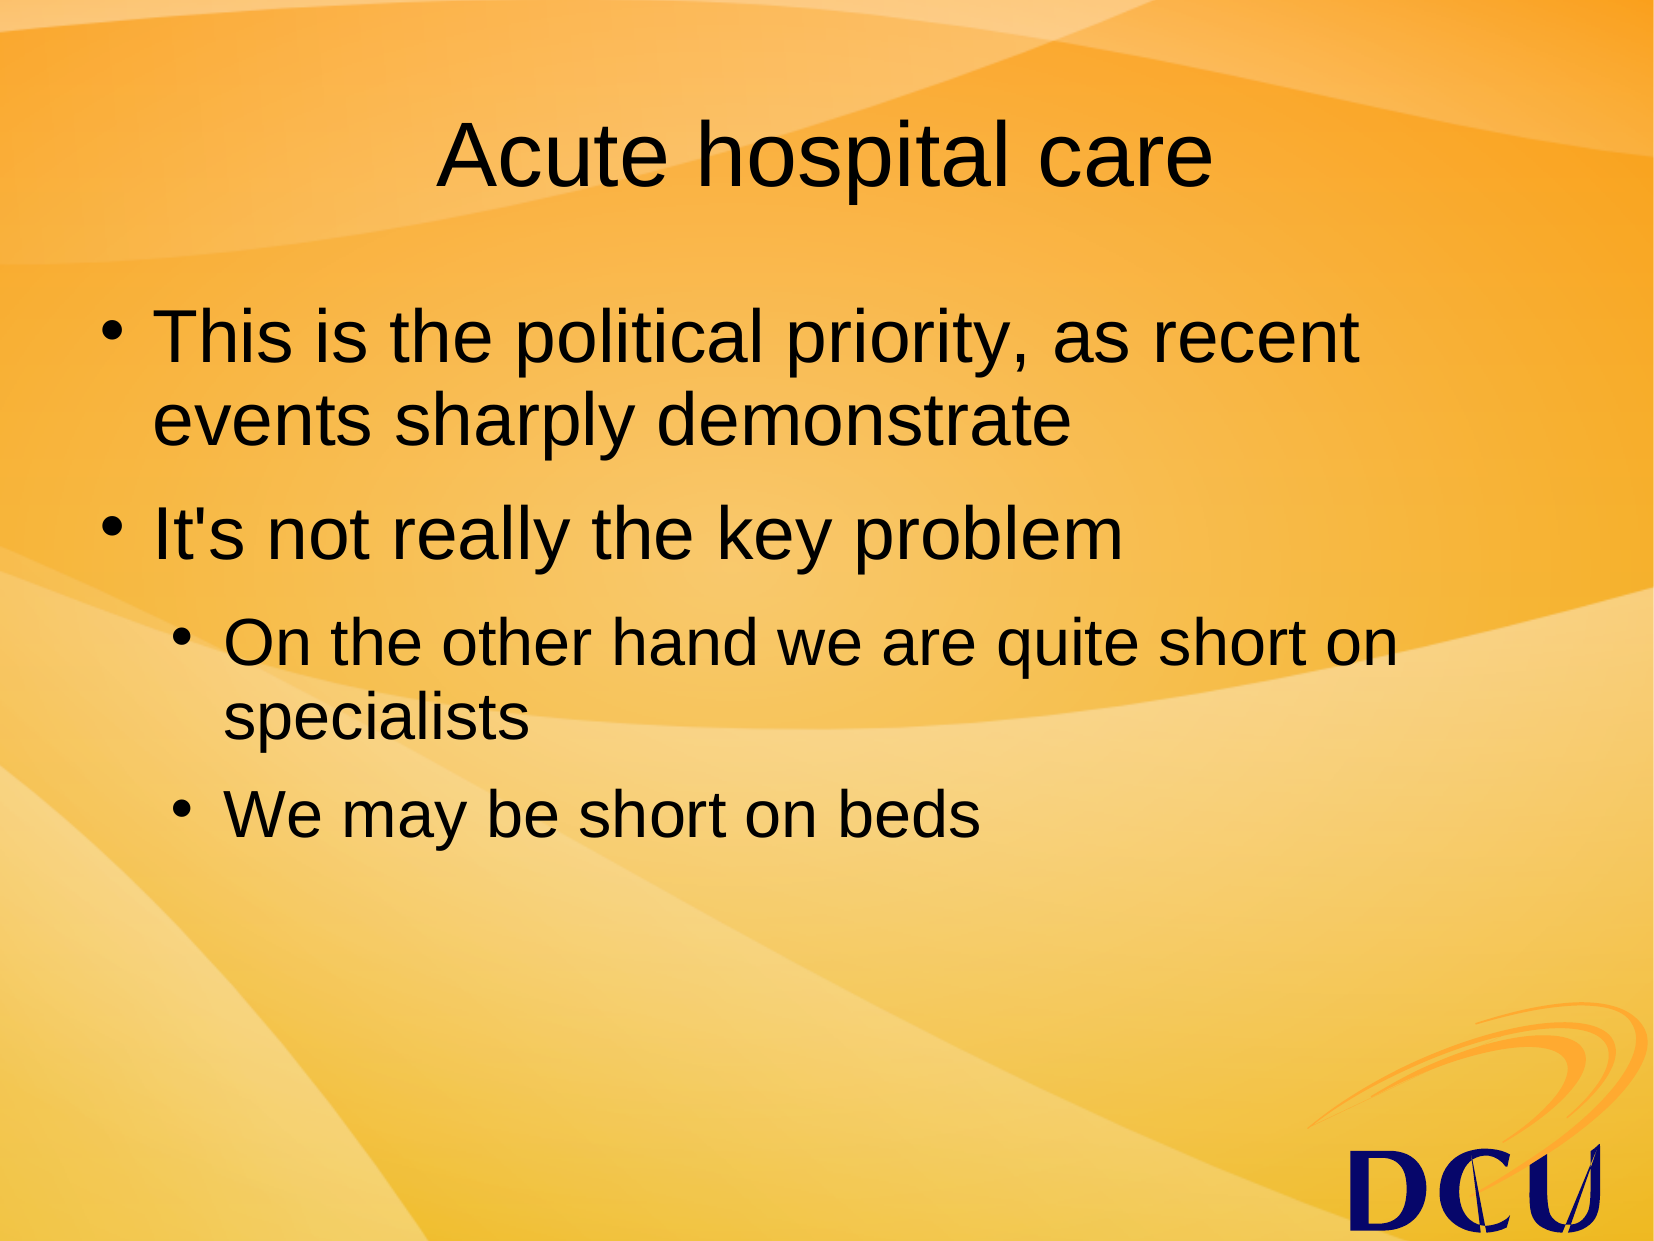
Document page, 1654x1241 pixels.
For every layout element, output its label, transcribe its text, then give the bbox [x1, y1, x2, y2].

list This is the political priority, as recent events sharply demonstrate It's not really the key problem On the other hand we are quite short on specialists We may be short on beds [82, 290, 1571, 1109]
picture [0, 0, 1654, 1241]
title Acute hospital care [82, 49, 1571, 257]
